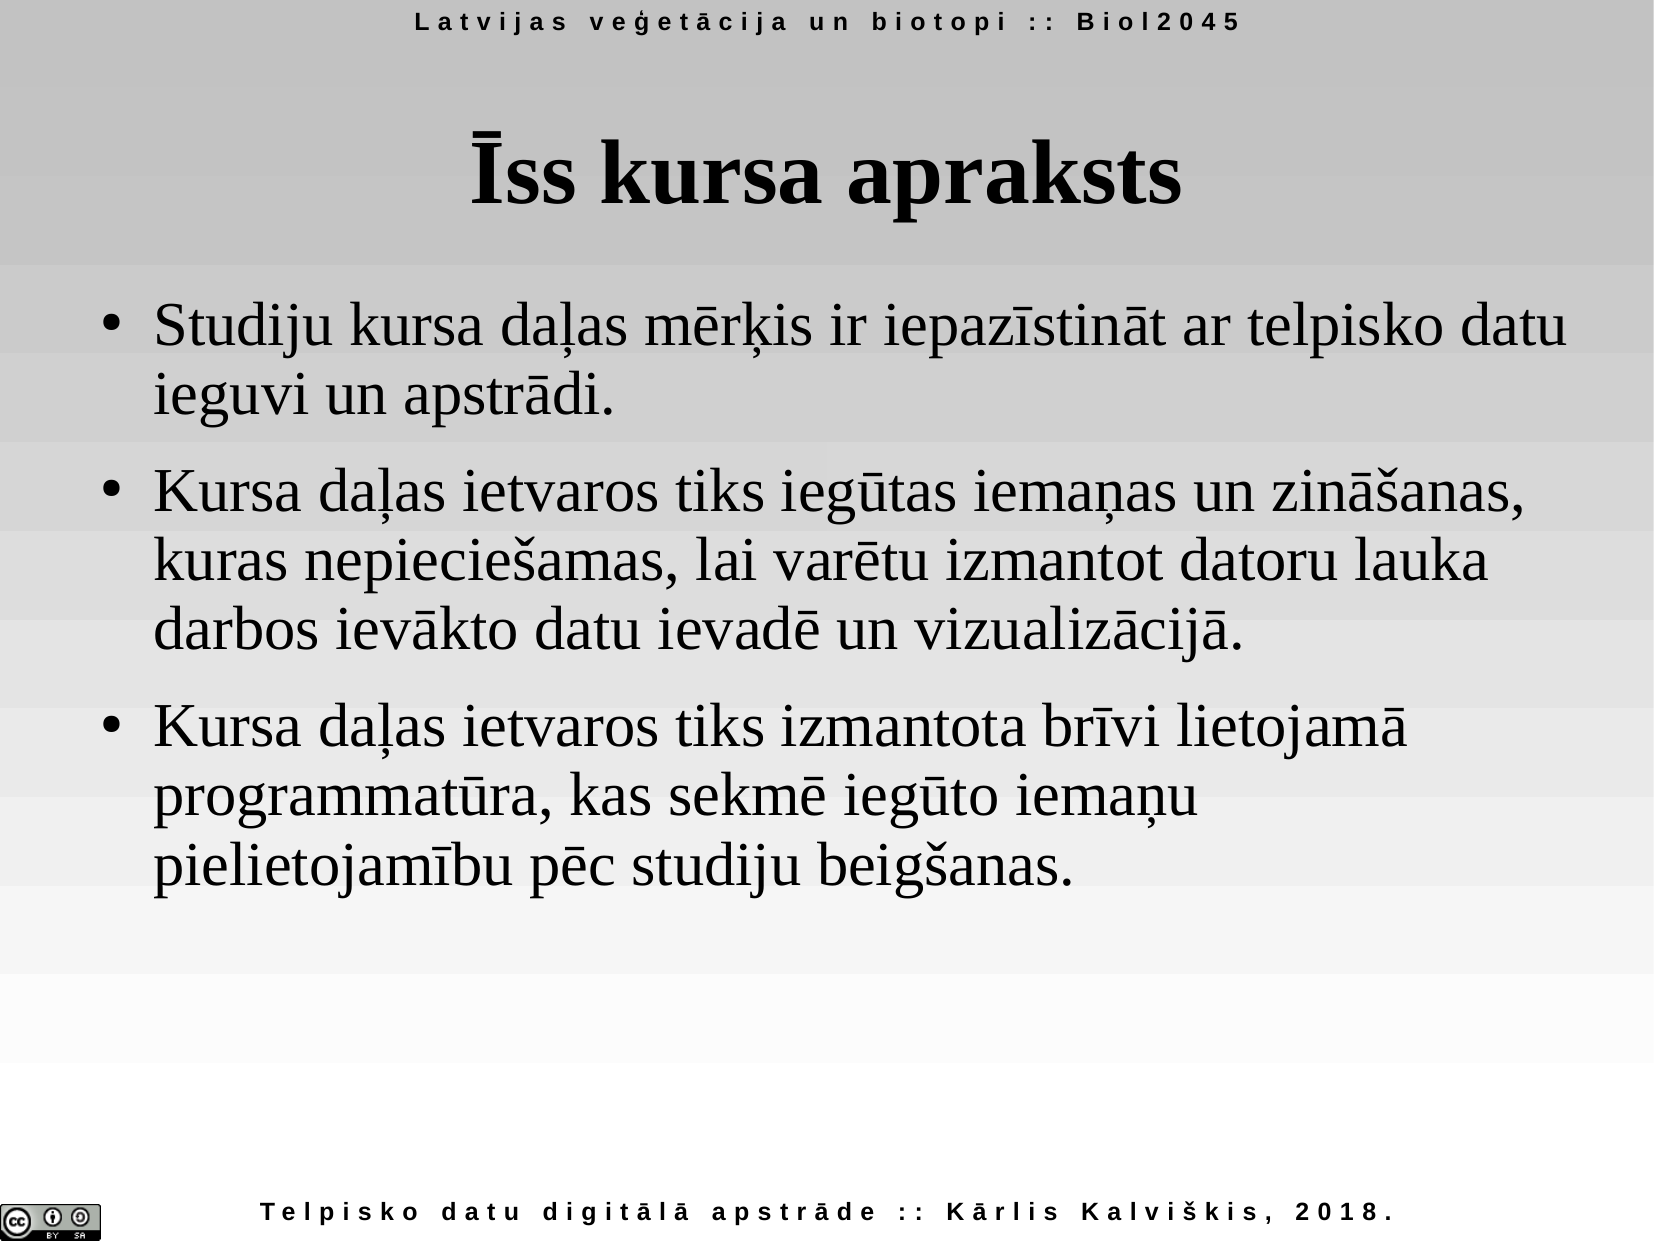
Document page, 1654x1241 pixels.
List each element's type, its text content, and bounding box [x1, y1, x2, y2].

list Studiju kursa daļas mērķis ir iepazīstināt ar telpisko datu ieguvi un apstrādi. Kursa daļas ietvaros tiks iegūtas iemaņas un zināšanas, kuras nepieciešamas, lai varētu izmantot datoru lauka darbos ievākto datu ievadē un vizualizācijā. Kursa daļas ietvaros tiks izmantota brīvi lietojamā programmatūra, kas sekmē iegūto iemaņu pielietojamību pēc studiju beigšanas. [82, 289, 1571, 1113]
title Īss kursa apraksts [29, 49, 1625, 296]
picture [0, 0, 1654, 1241]
